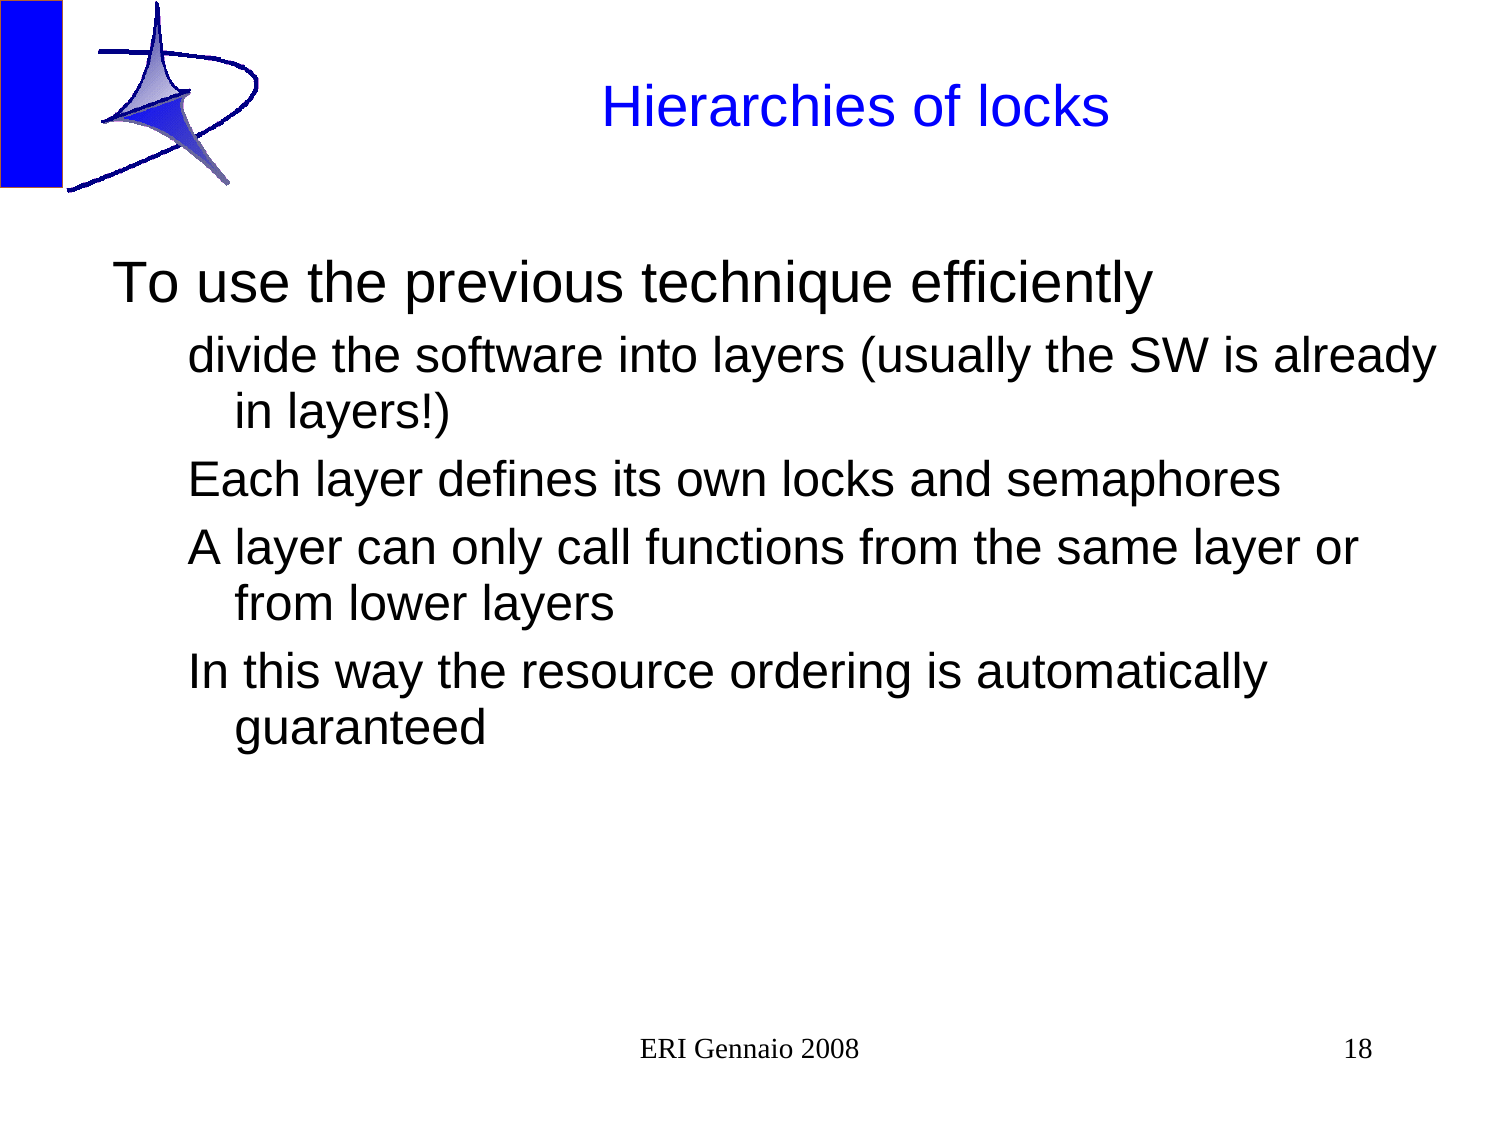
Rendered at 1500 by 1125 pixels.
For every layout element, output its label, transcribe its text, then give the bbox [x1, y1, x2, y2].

title Hierarchies of locks [262, 32, 1450, 181]
list To use the previous technique efficiently divide the software into layers (usually the SW is already in layers!) Each layer defines its own locks and semaphores A layer can only call functions from the same layer or from lower layers In this way the resource ordering is automatically guaranteed [112, 249, 1450, 986]
picture [62, 0, 263, 197]
